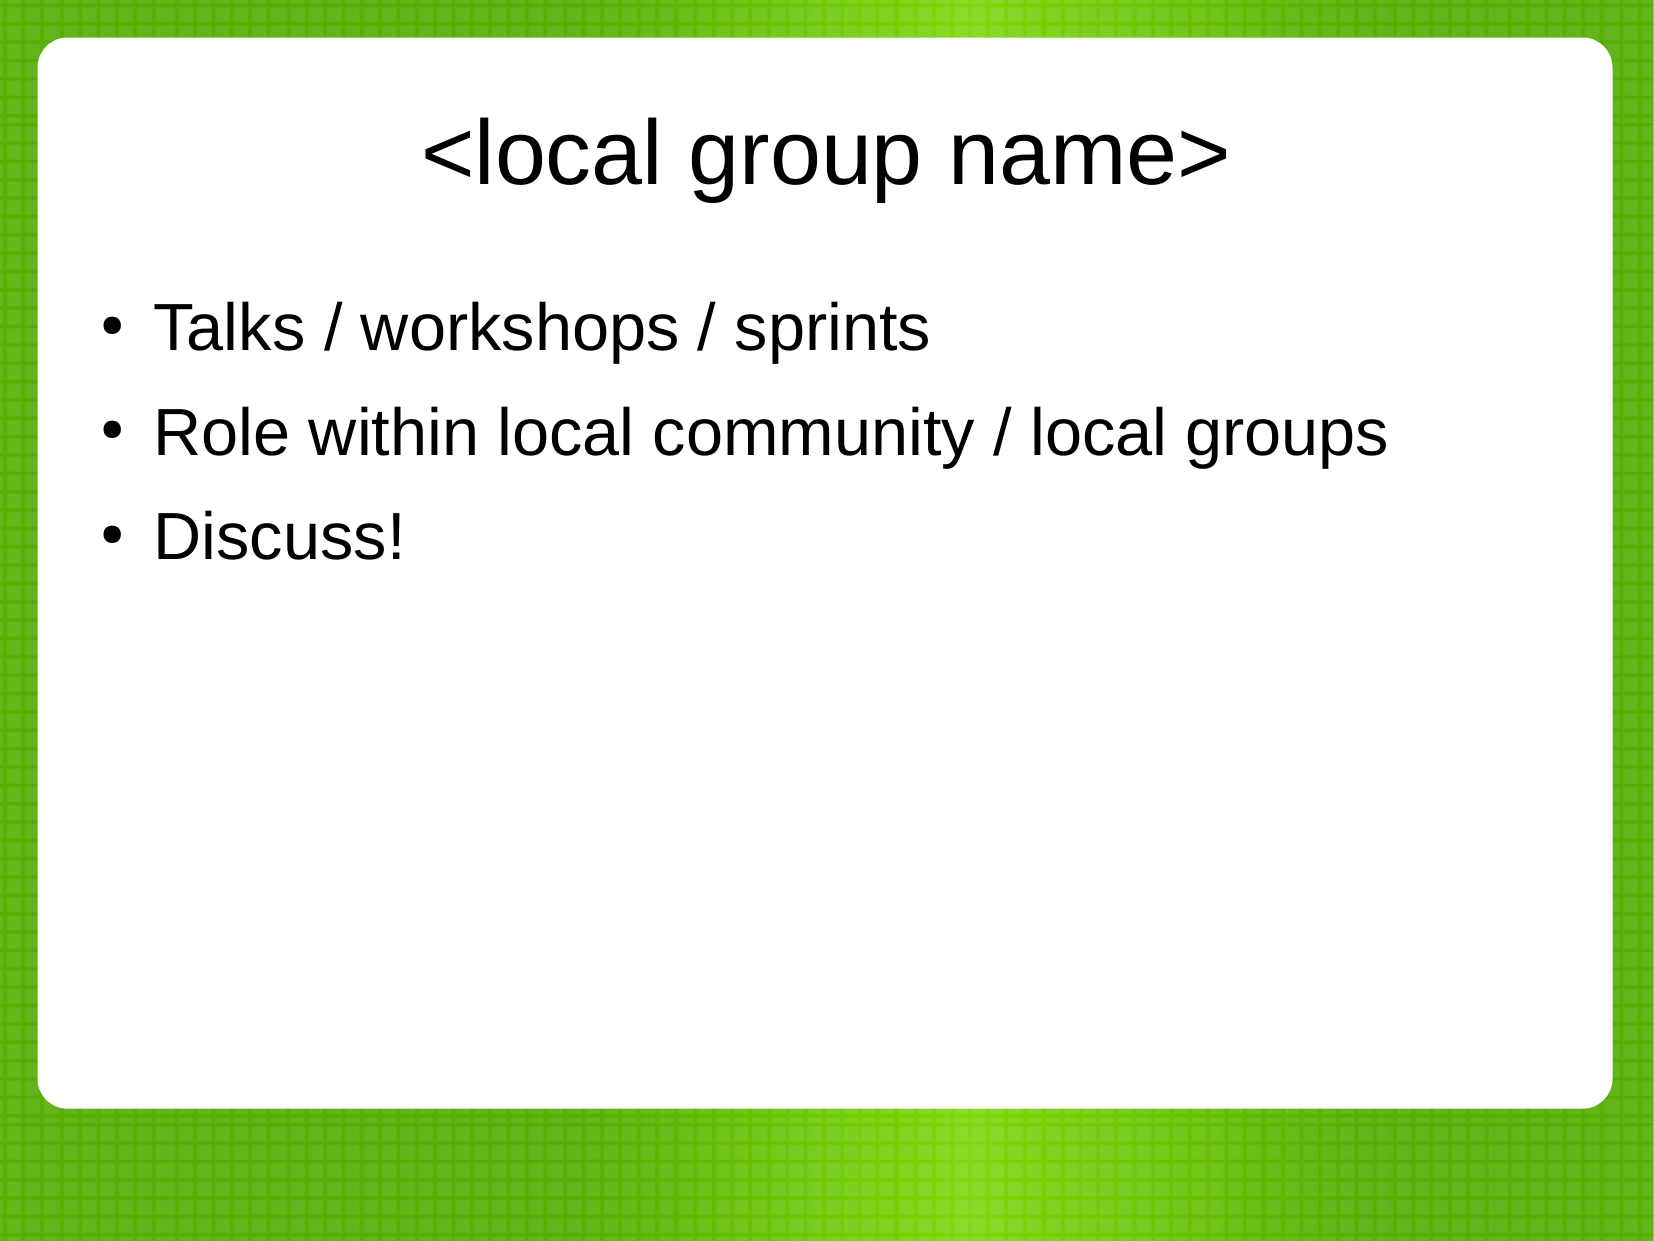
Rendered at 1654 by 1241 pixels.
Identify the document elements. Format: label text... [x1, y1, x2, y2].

list Talks / workshops / sprints Role within local community / local groups Discuss! [82, 290, 1571, 1094]
title <local group name> [82, 56, 1571, 250]
picture [0, 0, 1654, 1241]
